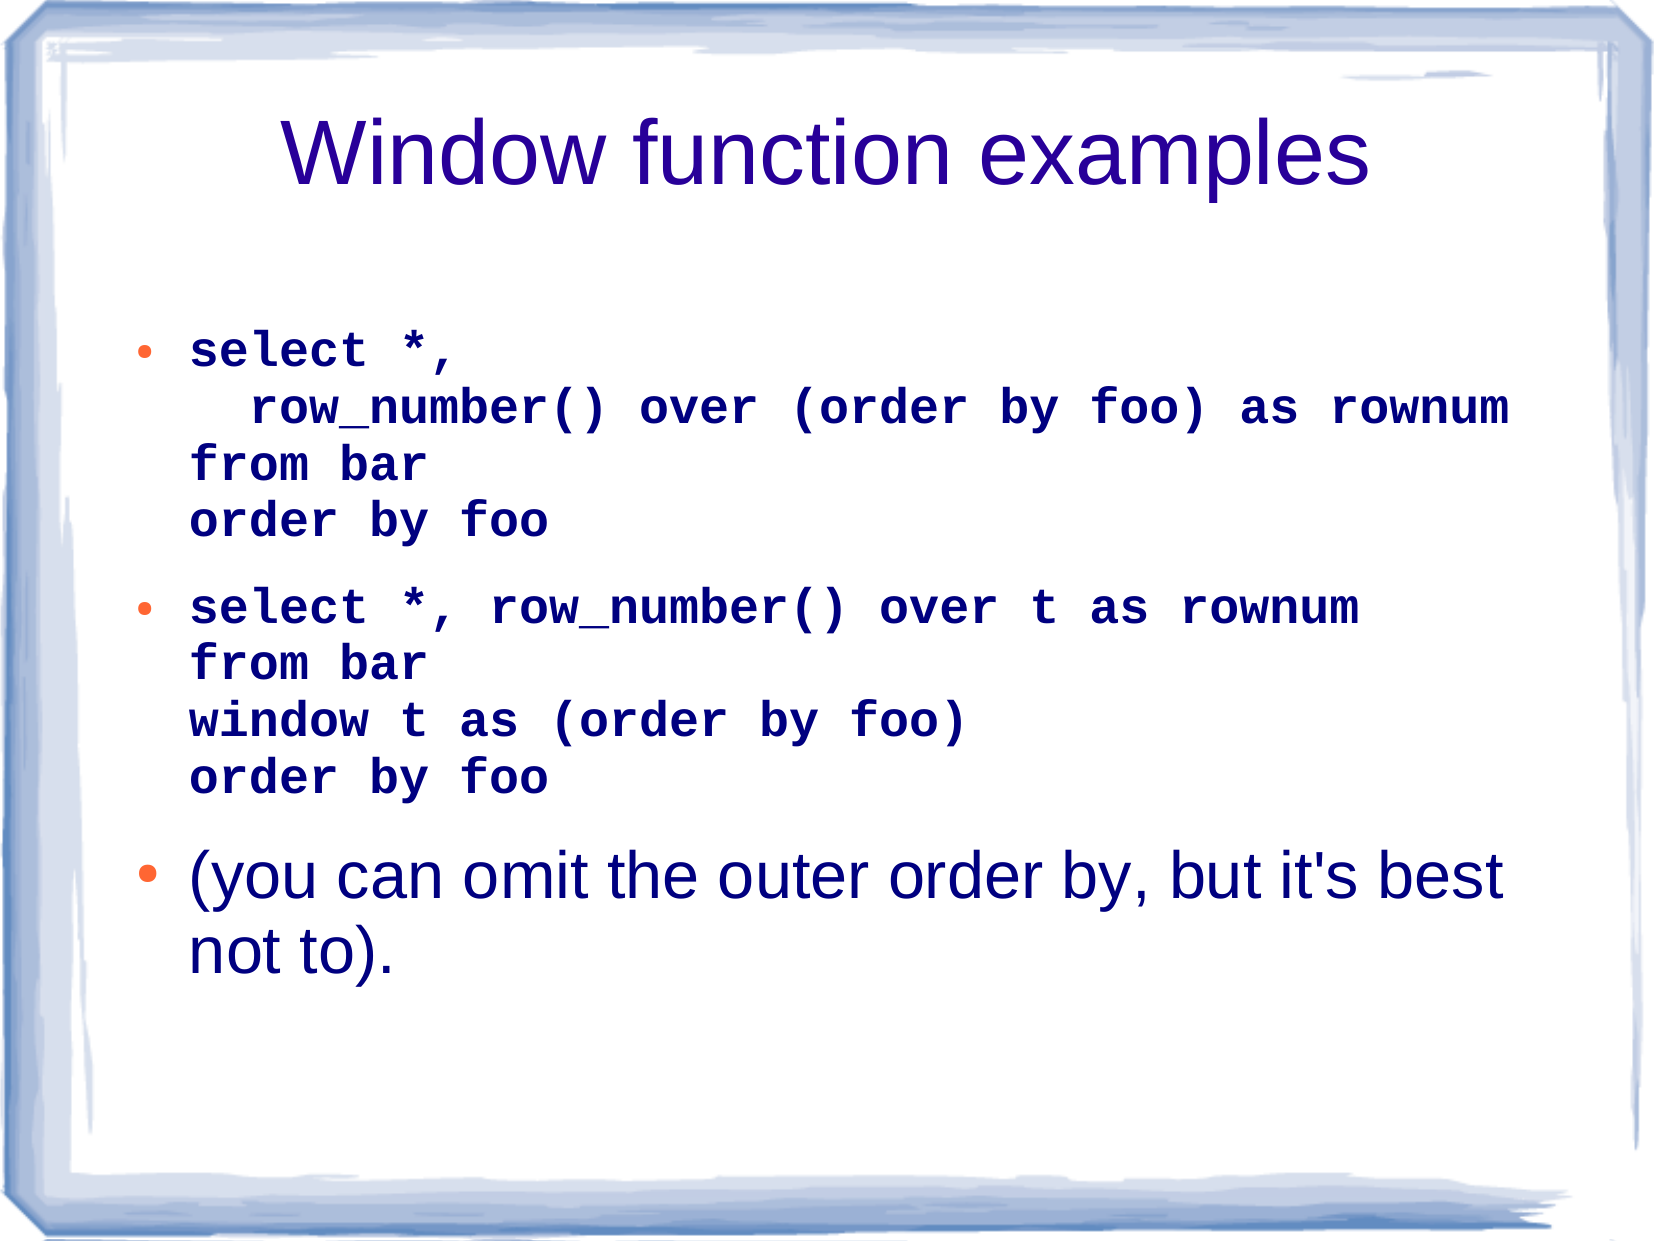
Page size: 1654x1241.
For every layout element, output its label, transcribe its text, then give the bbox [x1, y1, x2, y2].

list select *, row_number() over (order by foo) as rownum from bar order by foo select *, row_number() over t as rownum from bar window t as (order by foo) order by foo (you can omit the outer order by, but it's best not to). [118, 324, 1571, 990]
title Window function examples [82, 56, 1571, 250]
picture [0, 0, 1654, 1241]
